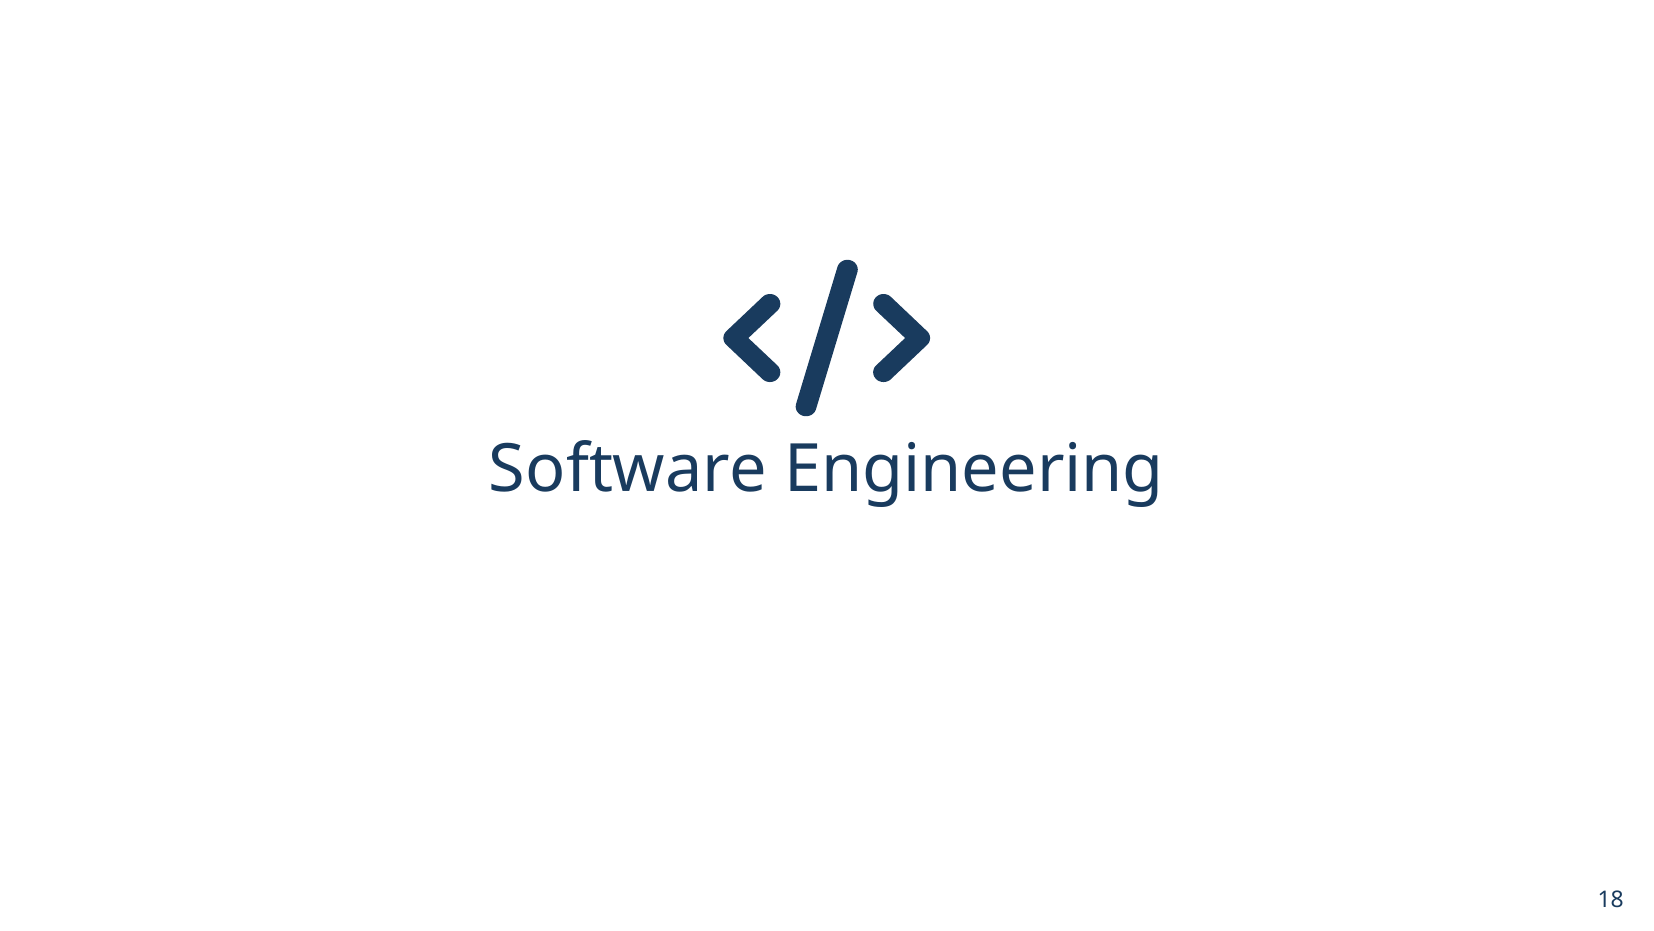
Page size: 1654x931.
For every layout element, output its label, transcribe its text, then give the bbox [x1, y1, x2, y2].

title Software Engineering [82, 409, 1571, 521]
text_box [873, 294, 931, 383]
text_box [795, 259, 858, 417]
text_box [723, 294, 781, 383]
